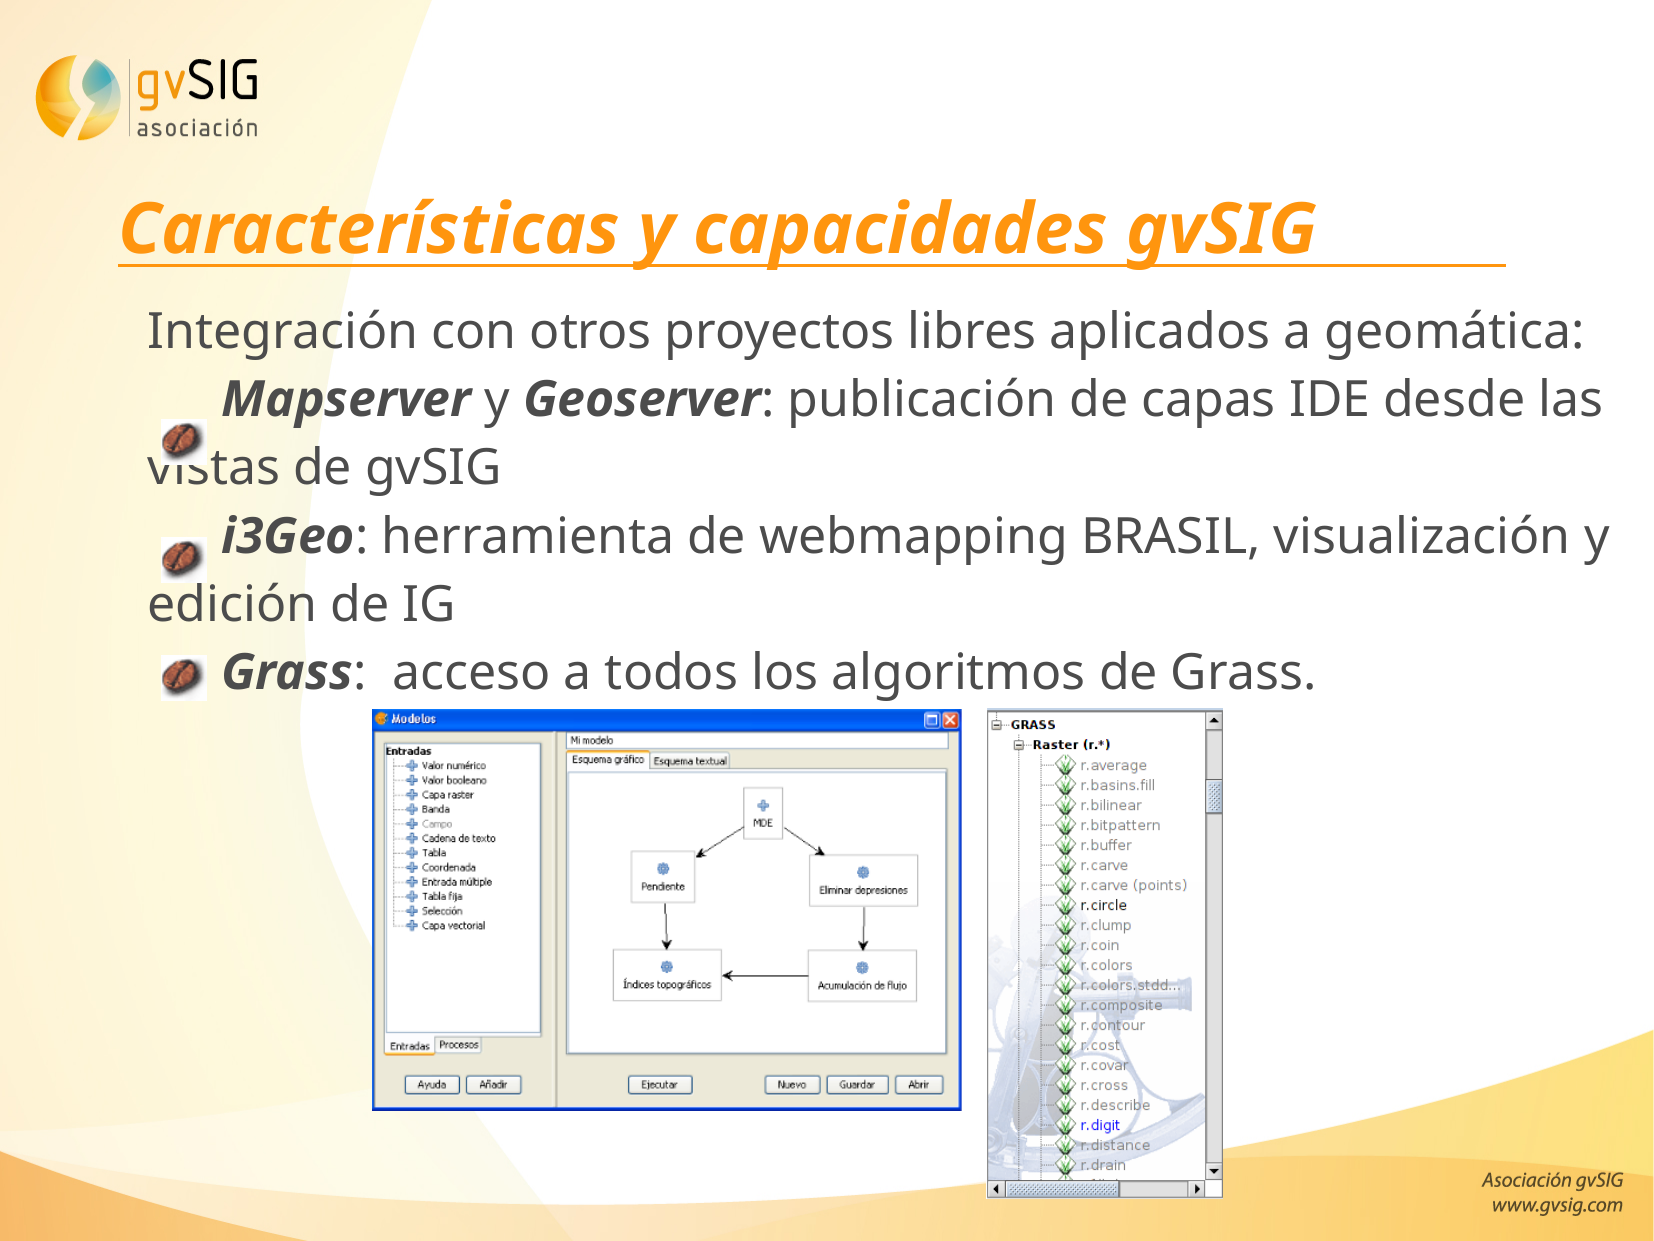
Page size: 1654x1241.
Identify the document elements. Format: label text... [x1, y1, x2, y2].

picture [0, 0, 1654, 1241]
picture [161, 419, 207, 465]
title Integración con otros proyectos libres aplicados a geomática: Mapserver y Geoserver: publicación de capas IDE desde las vistas de gvSIG i3Geo: herramienta de webmapping BRASIL, visualización y edición de IG Grass: acceso a todos los algoritmos de Grass. [147, 295, 1654, 704]
title Características y capacidades gvSIG [118, 177, 1654, 276]
picture [161, 655, 207, 701]
picture [161, 537, 207, 583]
